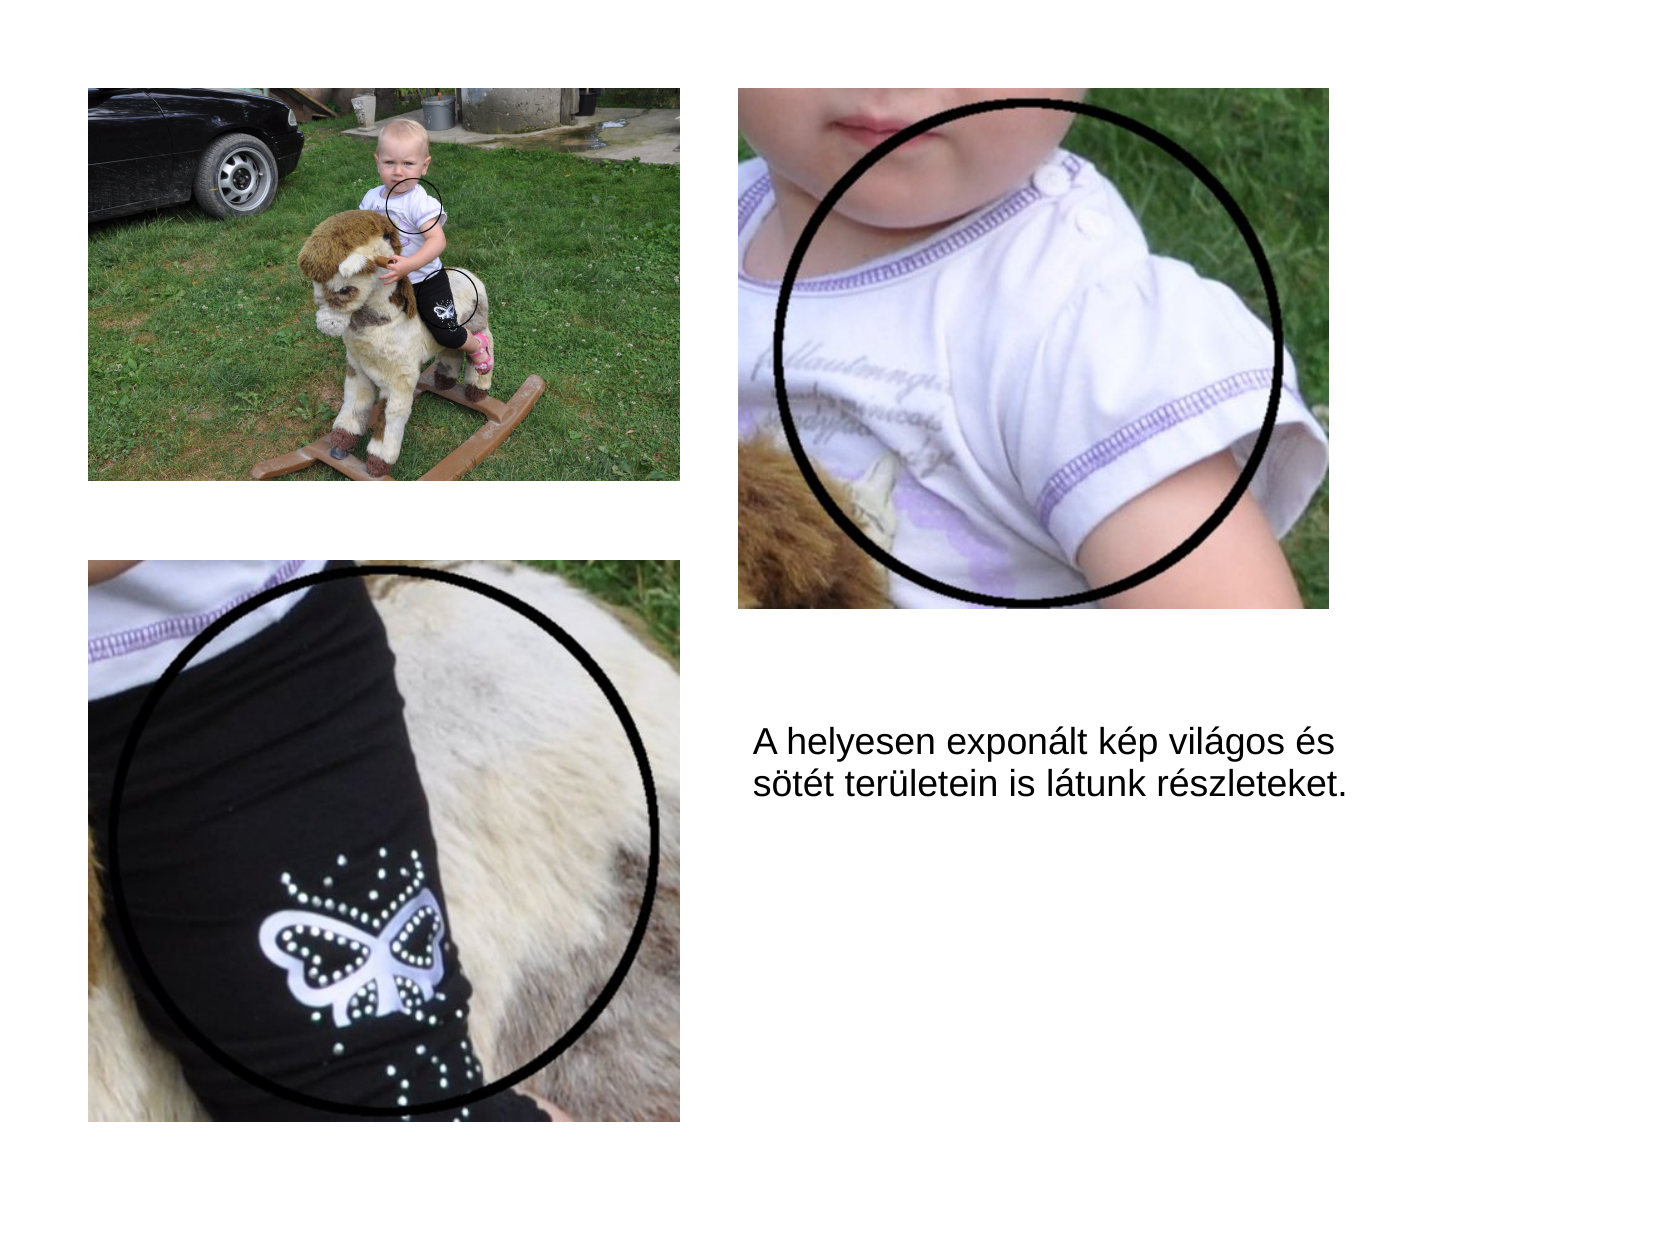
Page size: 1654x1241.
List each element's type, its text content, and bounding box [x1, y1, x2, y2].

picture [88, 88, 680, 481]
picture [738, 88, 1329, 609]
text_box A helyesen exponált kép világos és sötét területein is látunk részleteket. [738, 713, 1364, 813]
picture [88, 560, 680, 1122]
